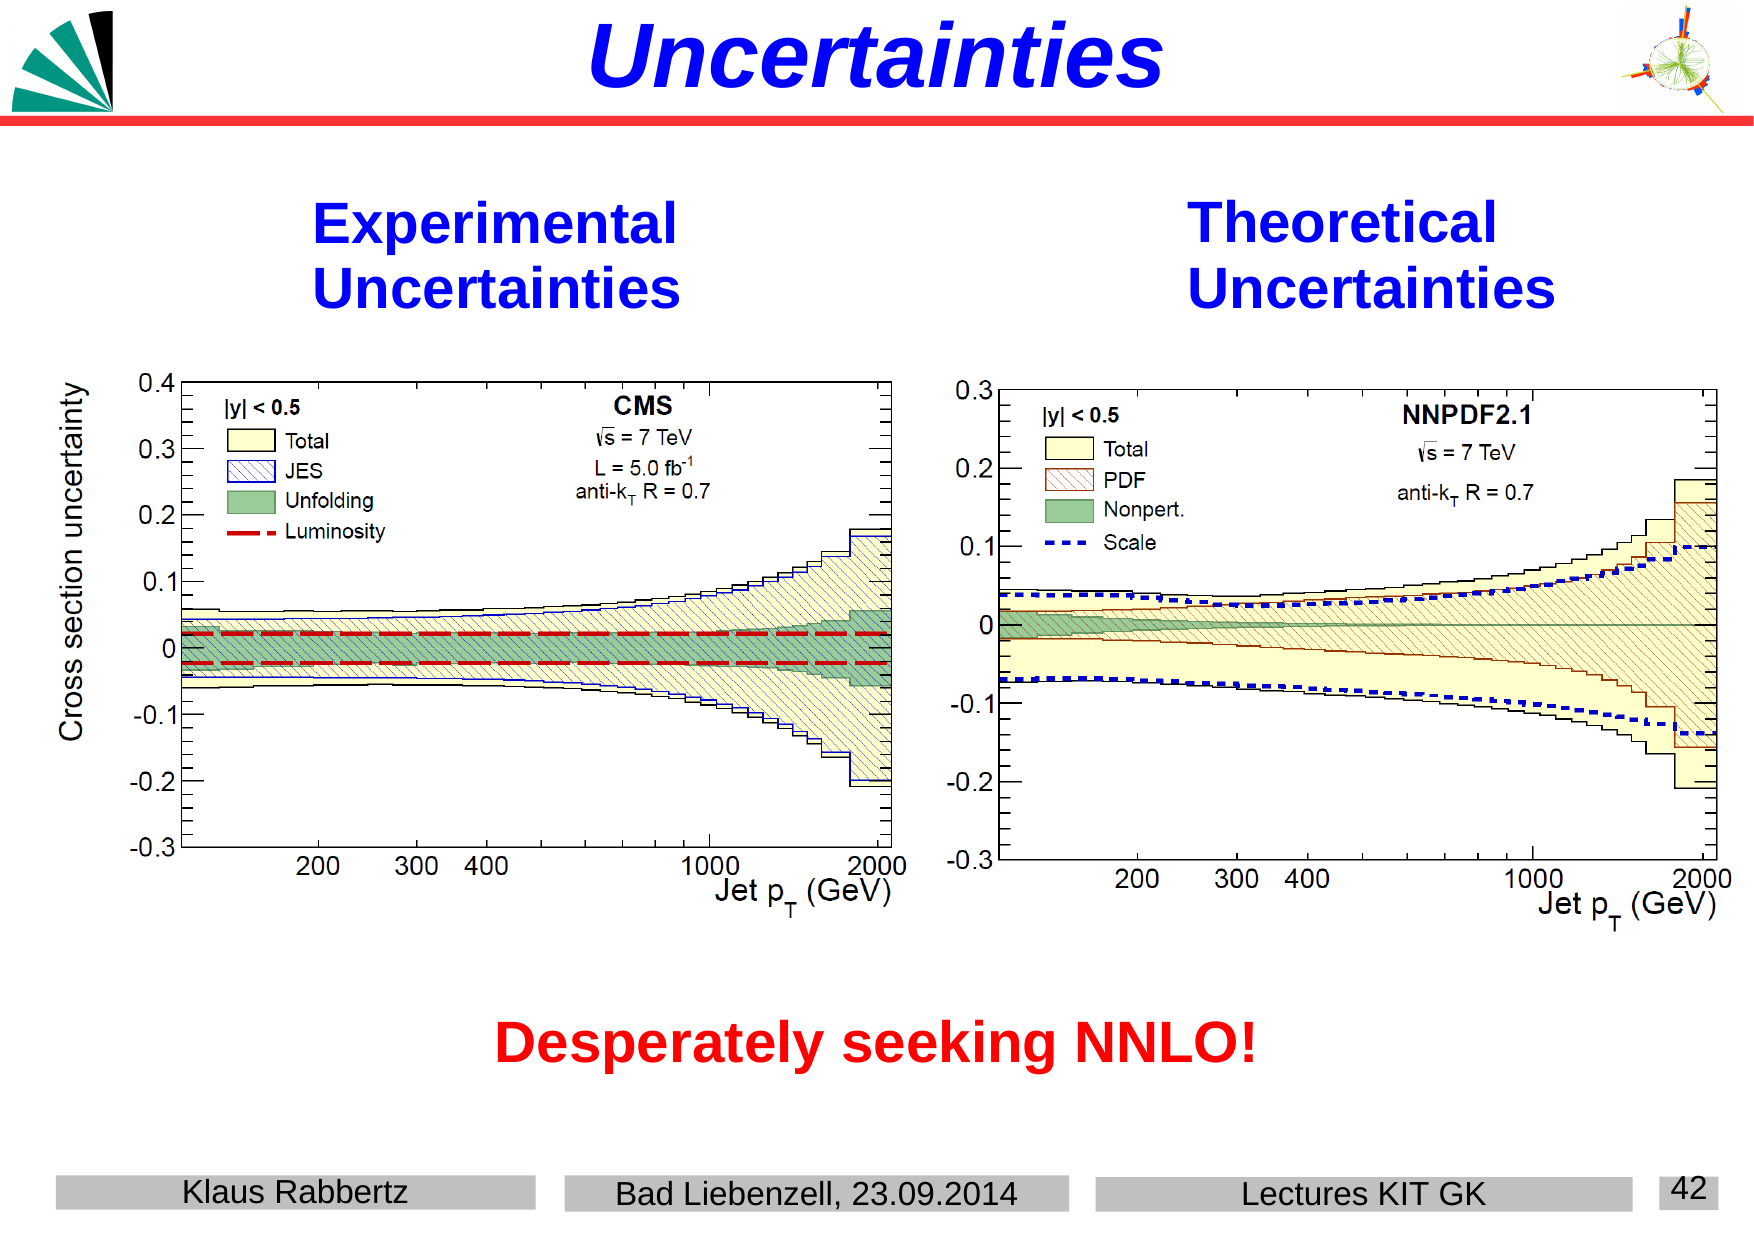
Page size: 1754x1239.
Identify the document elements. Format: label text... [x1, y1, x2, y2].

text_box Desperately seeking NNLO! [482, 1003, 1271, 1081]
text_box Experimental Uncertainties [300, 184, 695, 328]
picture [1622, 5, 1738, 113]
text_box Theoretical Uncertainties [1175, 184, 1570, 327]
title Uncertainties [153, 0, 1600, 113]
picture [12, 11, 113, 113]
picture [42, 353, 1751, 934]
